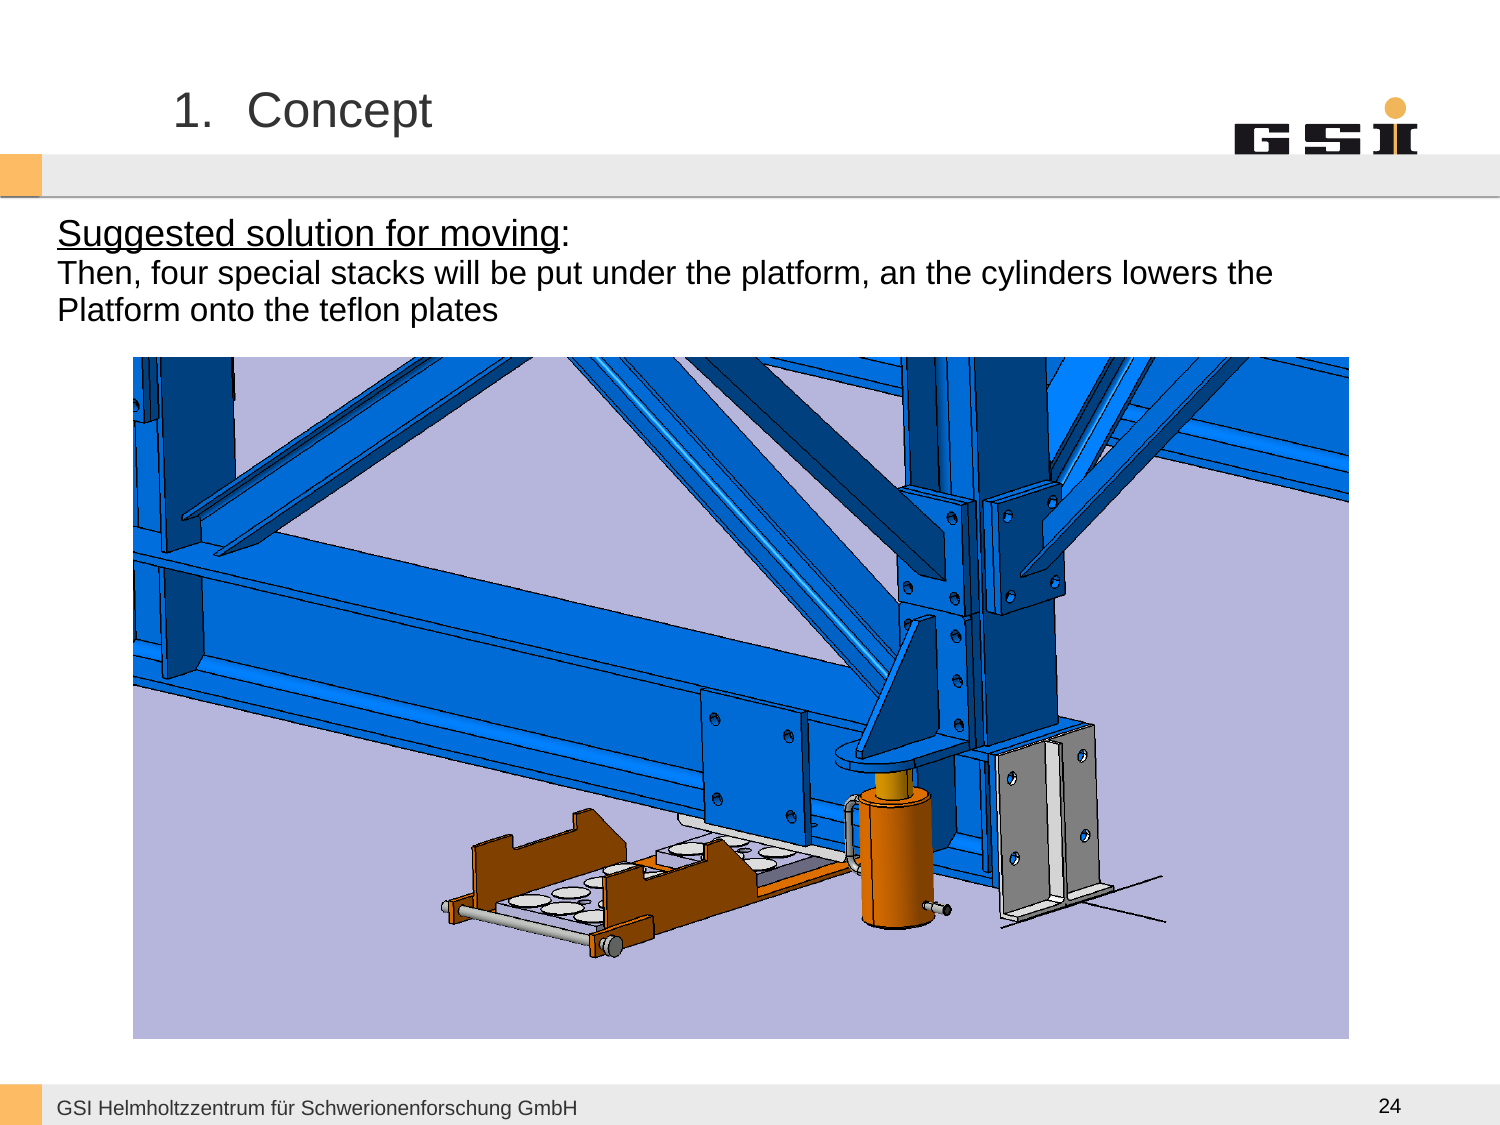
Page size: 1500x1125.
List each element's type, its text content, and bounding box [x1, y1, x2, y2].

text_box Suggested solution for moving: Then, four special stacks will be put under the platform, an the cylinders lowers the Platform onto the teflon plates [42, 204, 1500, 430]
picture [133, 357, 1349, 1039]
picture [1233, 95, 1419, 154]
title 1. Concept [137, 45, 1054, 175]
